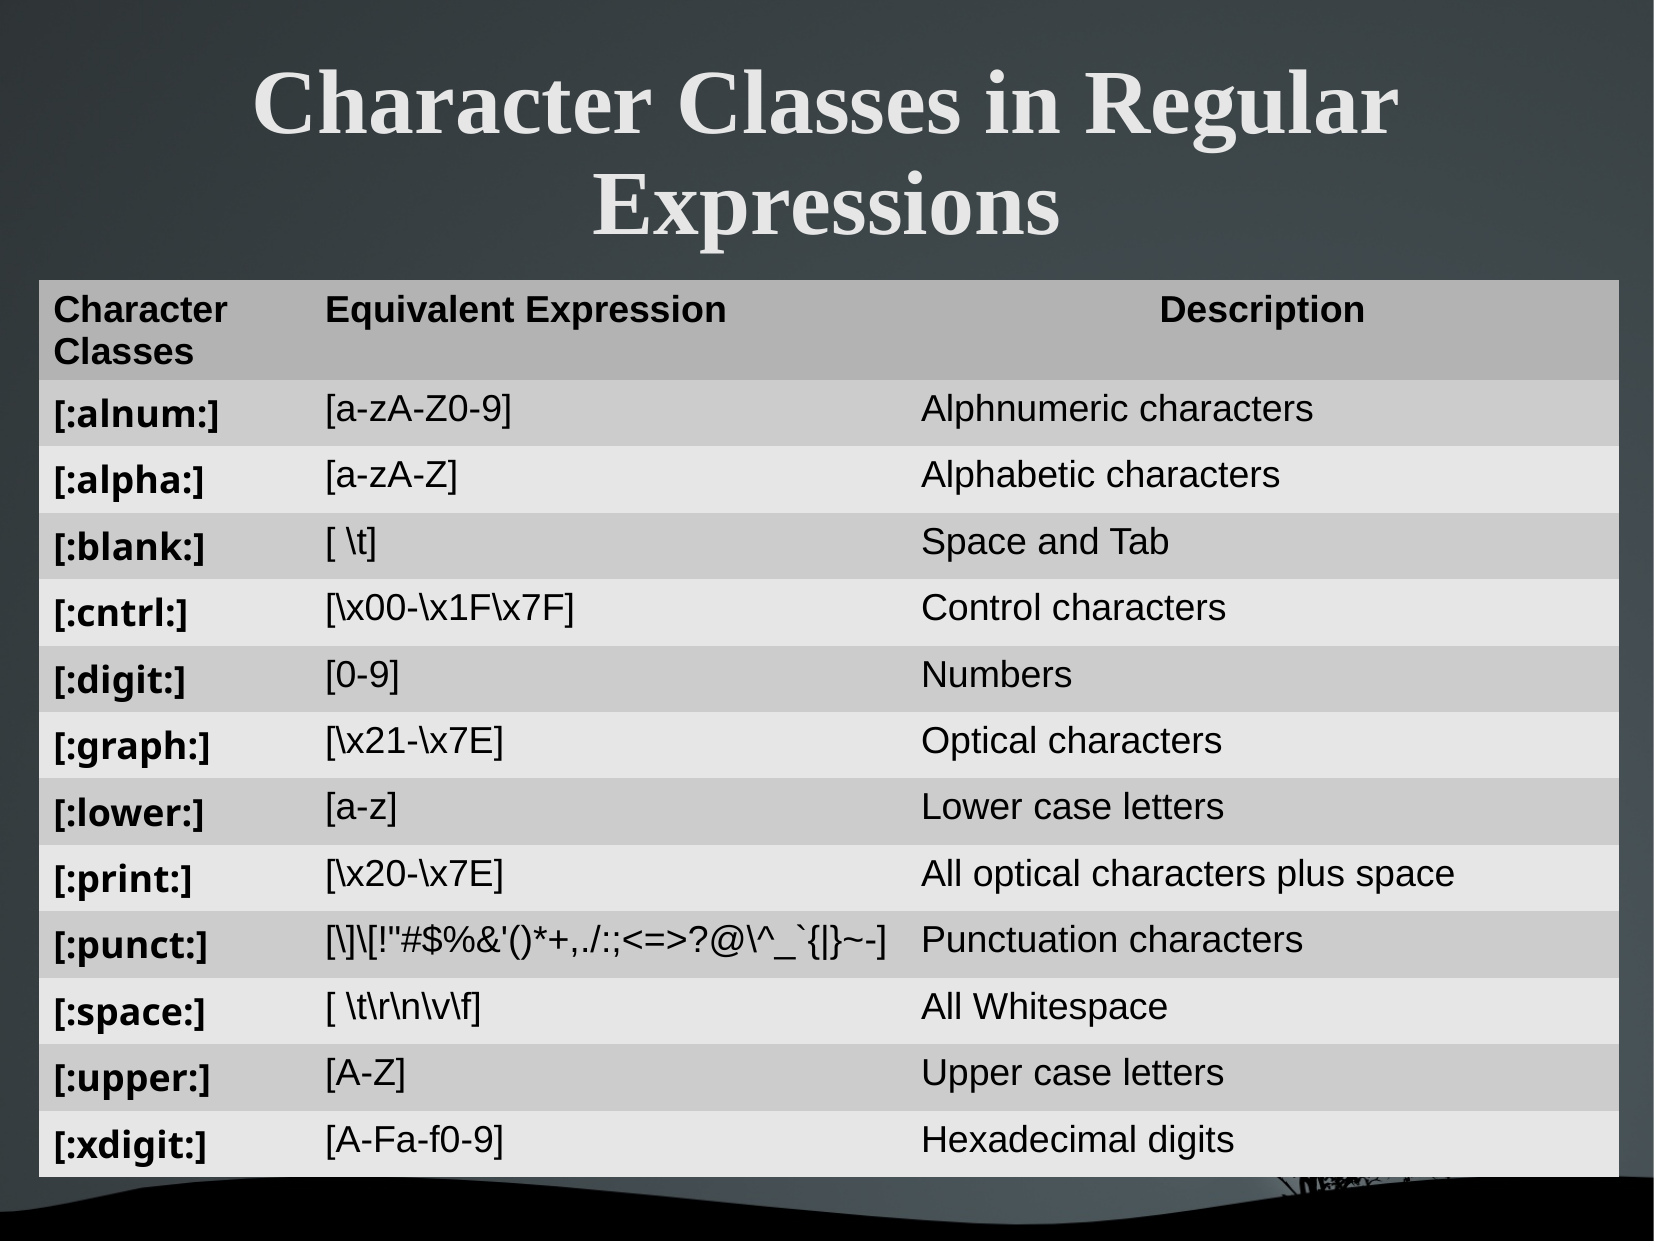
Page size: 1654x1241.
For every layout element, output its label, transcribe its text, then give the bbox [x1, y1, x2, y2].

table_cell [\x21-\x7E] [310, 712, 906, 778]
table_cell [:blank:] [39, 513, 310, 579]
table_header Character Classes [39, 280, 310, 380]
table_cell [\x20-\x7E] [310, 845, 906, 911]
table_cell [:cntrl:] [39, 579, 310, 646]
table_cell Optical characters [906, 712, 1619, 778]
table_cell [\x00-\x1F\x7F] [310, 579, 906, 646]
table_cell [a-zA-Z] [310, 446, 906, 513]
table_cell [:alpha:] [39, 446, 310, 513]
table_cell [:lower:] [39, 778, 310, 845]
table_cell [:space:] [39, 978, 310, 1044]
table_cell Control characters [906, 579, 1619, 646]
table_cell Hexadecimal digits [906, 1111, 1619, 1177]
table_cell [:print:] [39, 845, 310, 911]
picture [0, 0, 1654, 1241]
table_header Equivalent Expression [310, 280, 906, 380]
table_cell Punctuation characters [906, 911, 1619, 978]
table_cell [a-zA-Z0-9] [310, 380, 906, 446]
table_cell Alphabetic characters [906, 446, 1619, 513]
table_cell Numbers [906, 646, 1619, 712]
table_cell Alphnumeric characters [906, 380, 1619, 446]
table_cell [:xdigit:] [39, 1111, 310, 1177]
table_cell [:upper:] [39, 1044, 310, 1111]
table_cell [\]\[!"#$%&'()*+,./:;<=>?@\^_`{|}~-] [310, 911, 906, 978]
table_cell [0-9] [310, 646, 906, 712]
table_cell Space and Tab [906, 513, 1619, 579]
table_cell [ \t\r\n\v\f] [310, 978, 906, 1044]
table_cell [:digit:] [39, 646, 310, 712]
table_cell [:alnum:] [39, 380, 310, 446]
table_cell All optical characters plus space [906, 845, 1619, 911]
table_cell [Α-Ζ] [310, 1044, 906, 1111]
table_cell [:punct:] [39, 911, 310, 978]
table_cell [A-Fa-f0-9] [310, 1111, 906, 1177]
table_cell All Whitespace [906, 978, 1619, 1044]
table_cell Upper case letters [906, 1044, 1619, 1111]
table_cell [:graph:] [39, 712, 310, 778]
table_cell [ \t] [310, 513, 906, 579]
table_cell [a-z] [310, 778, 906, 845]
table_header Description [906, 280, 1619, 380]
title Character Classes in Regular Expressions [82, 33, 1571, 273]
table_cell Lower case letters [906, 778, 1619, 845]
